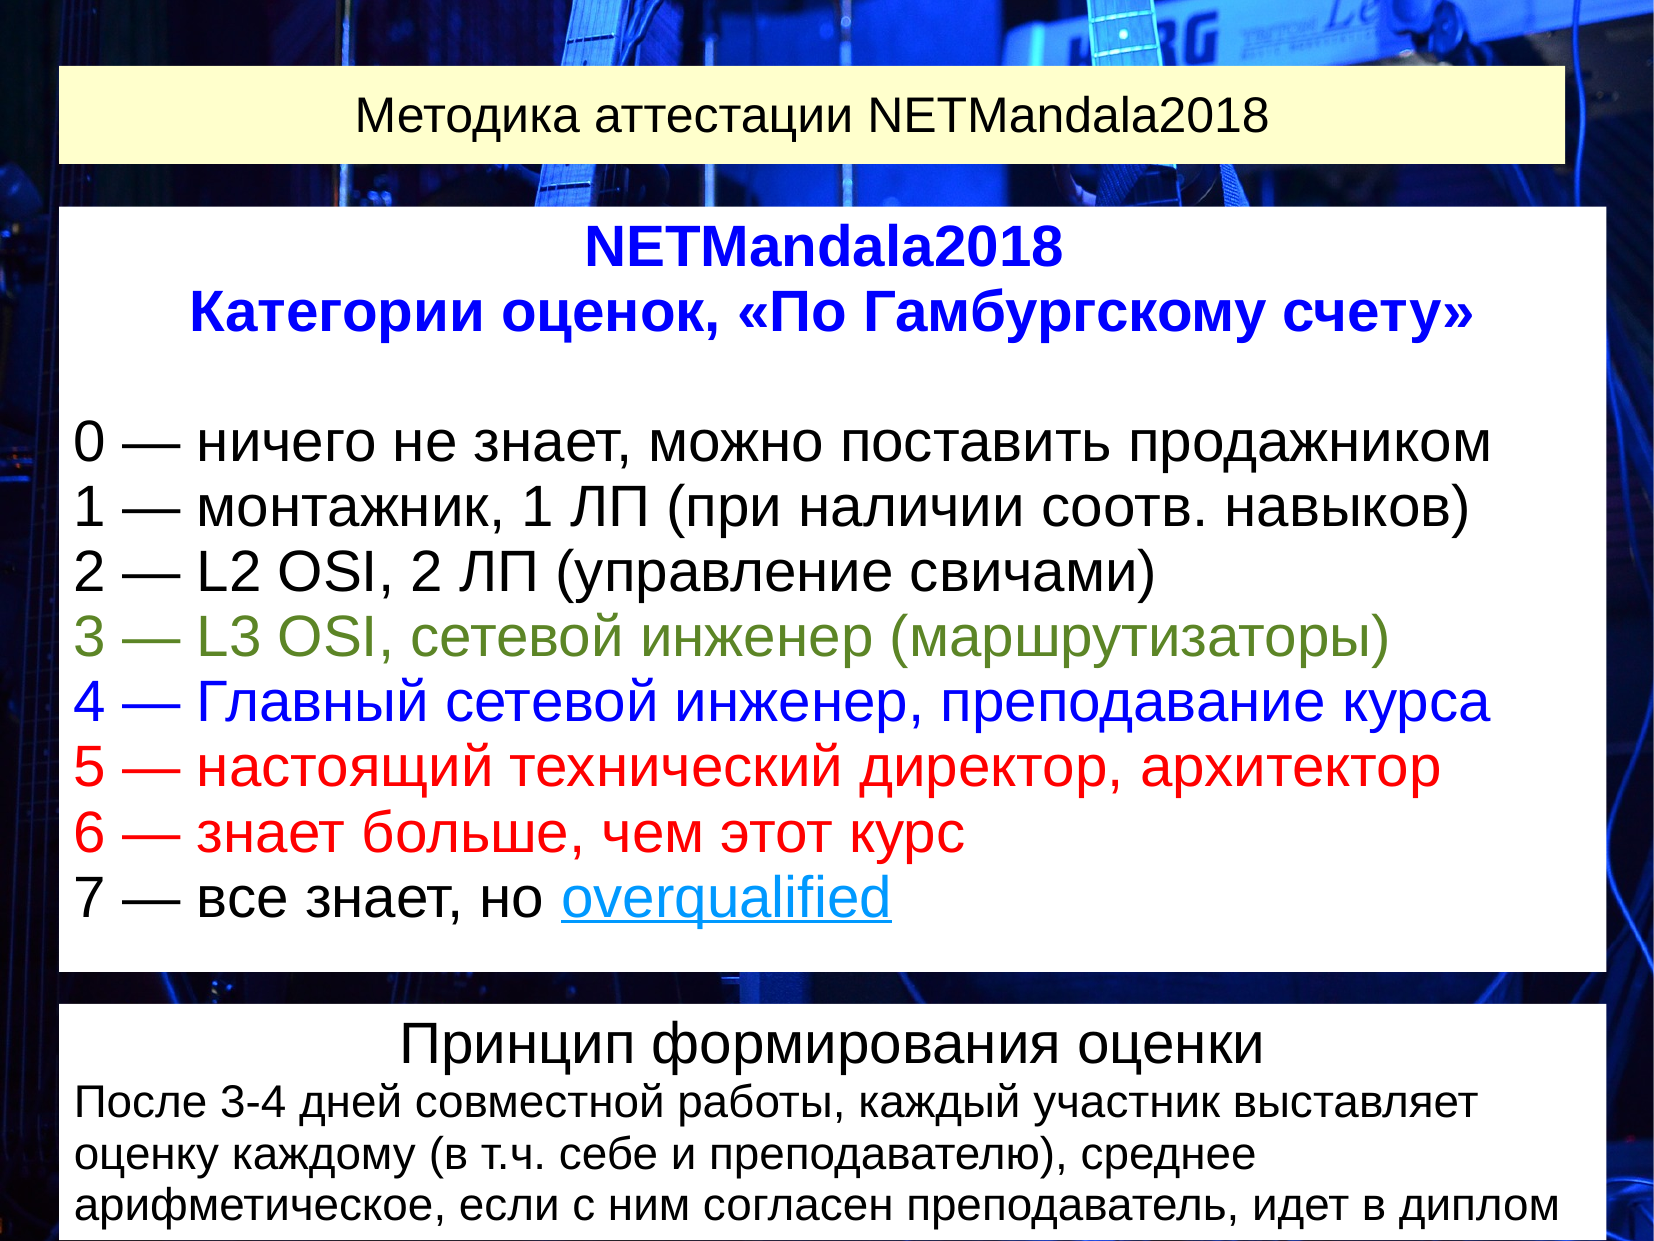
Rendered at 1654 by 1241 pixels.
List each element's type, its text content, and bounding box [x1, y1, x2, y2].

title Методика аттестации NETMandala2018 [59, 65, 1566, 164]
picture [0, 0, 1654, 1241]
text_box NETMandala2018 Категории оценок, «По Гамбургскому счету» 0 — ничего не знает, можно поставить продажником 1 — монтажник, 1 ЛП (при наличии соотв. навыков) 2 — L2 OSI, 2 ЛП (управление свичами) 3 — L3 OSI, сетевой инженер (маршрутизаторы) 4 — Главный сетевой инженер, преподавание курса 5 — настоящий технический директор, архитектор 6 — знает больше, чем этот курс 7 — все знает, но overqualified [59, 206, 1607, 972]
text_box Принцип формирования оценки После 3-4 дней совместной работы, каждый участник выставляет оценку каждому (в т.ч. себе и преподавателю), среднее арифметическое, если с ним согласен преподаватель, идет в диплом [59, 1003, 1607, 1241]
